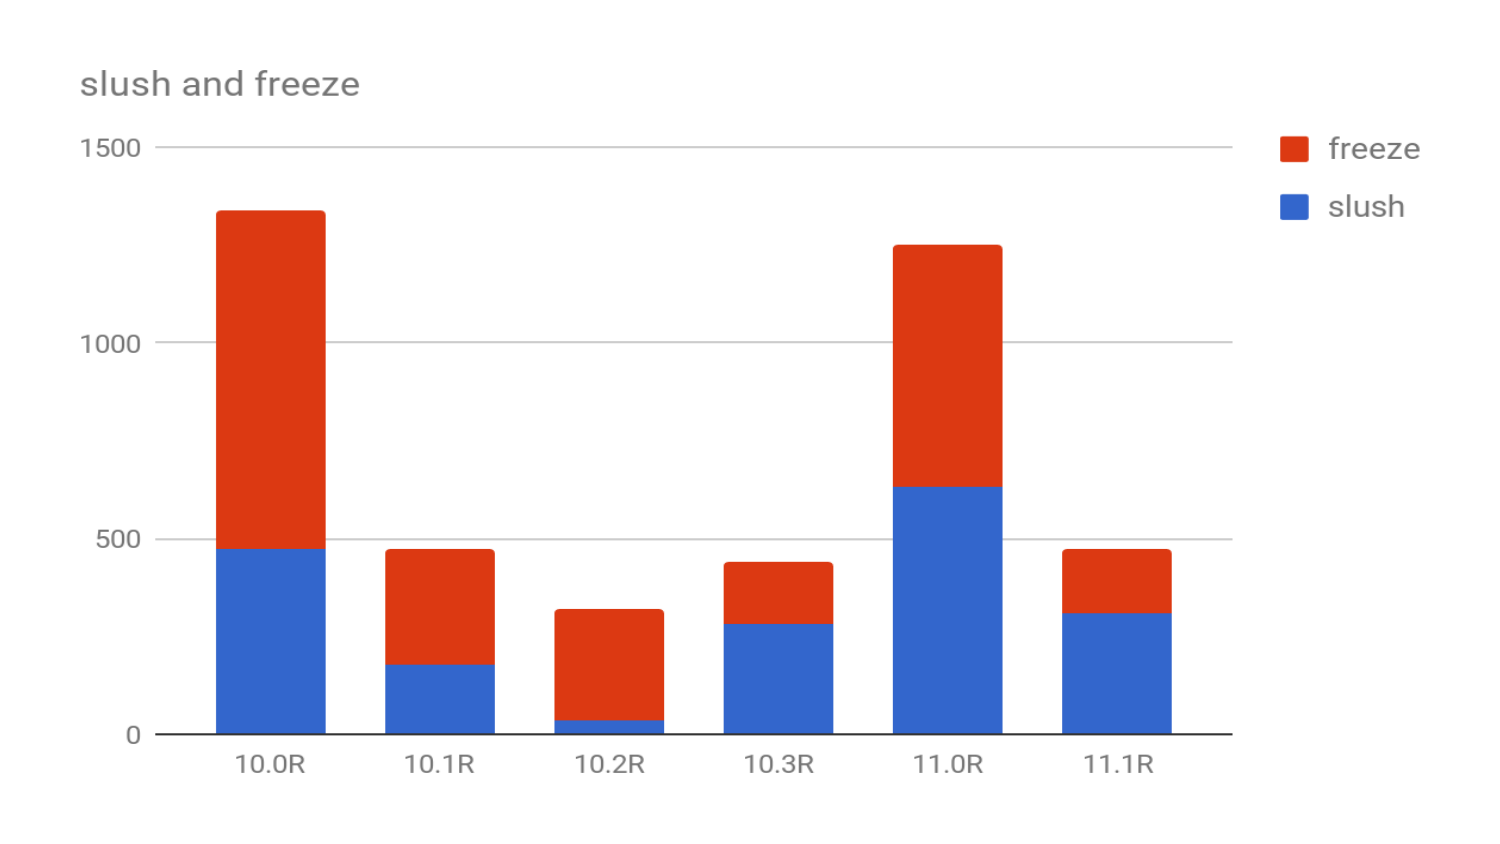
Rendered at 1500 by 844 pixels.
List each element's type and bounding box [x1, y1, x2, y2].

picture [35, 24, 1465, 819]
